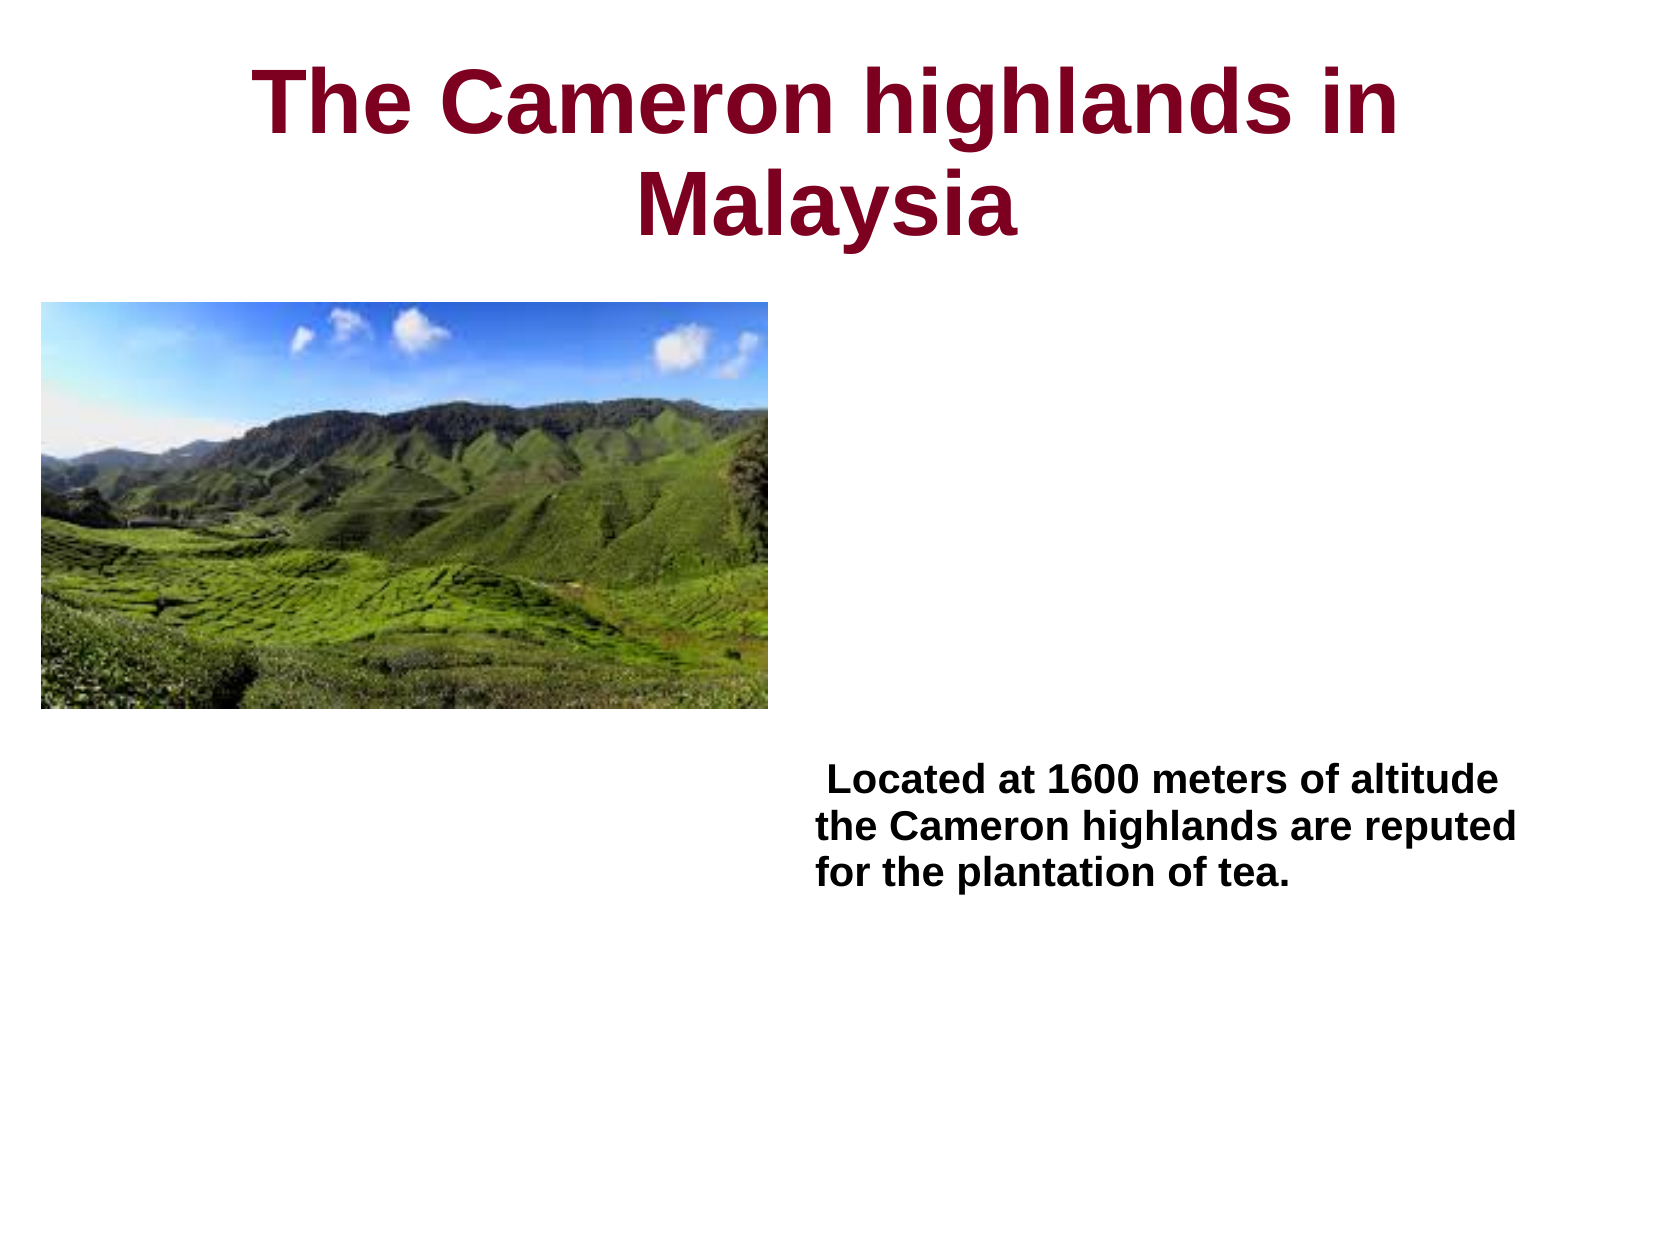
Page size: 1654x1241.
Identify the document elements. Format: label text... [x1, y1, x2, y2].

picture [41, 302, 768, 709]
title The Cameron highlands in Malaysia [82, 49, 1571, 257]
list Located at 1600 meters of altitude the Cameron highlands are reputed for the plantation of tea. [814, 755, 1542, 1121]
